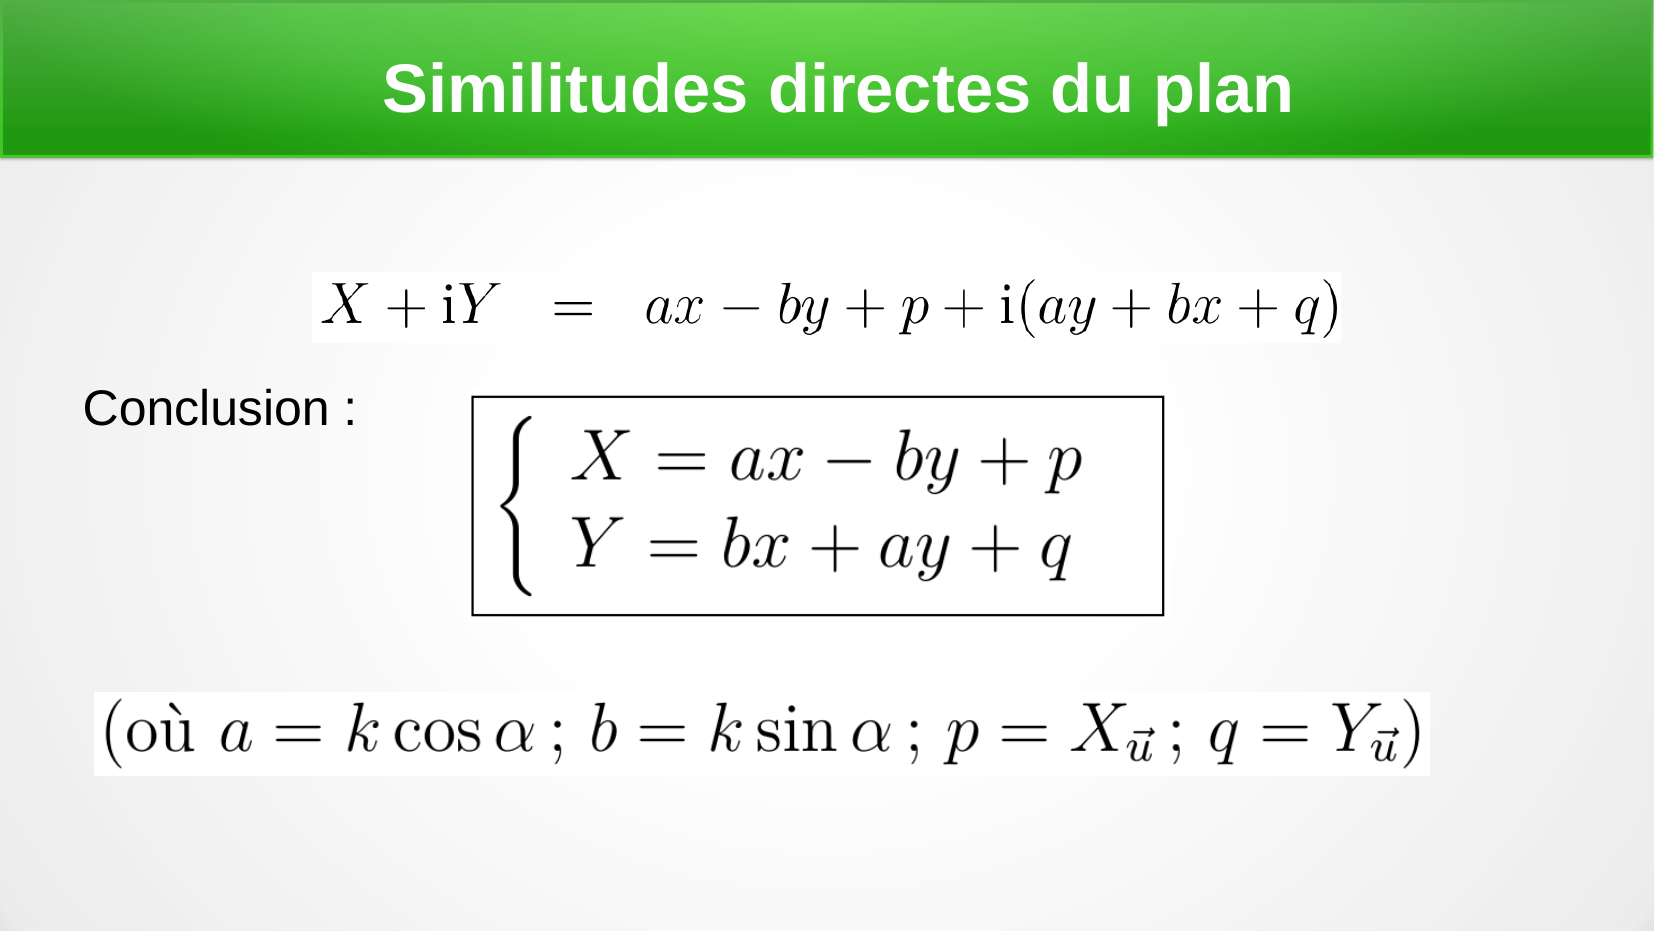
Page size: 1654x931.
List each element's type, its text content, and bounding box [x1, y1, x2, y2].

picture [312, 272, 1341, 343]
picture [467, 389, 1170, 622]
title Similitudes directes du plan [82, 35, 1571, 142]
picture [94, 692, 1430, 776]
list Conclusion : [82, 224, 1571, 764]
